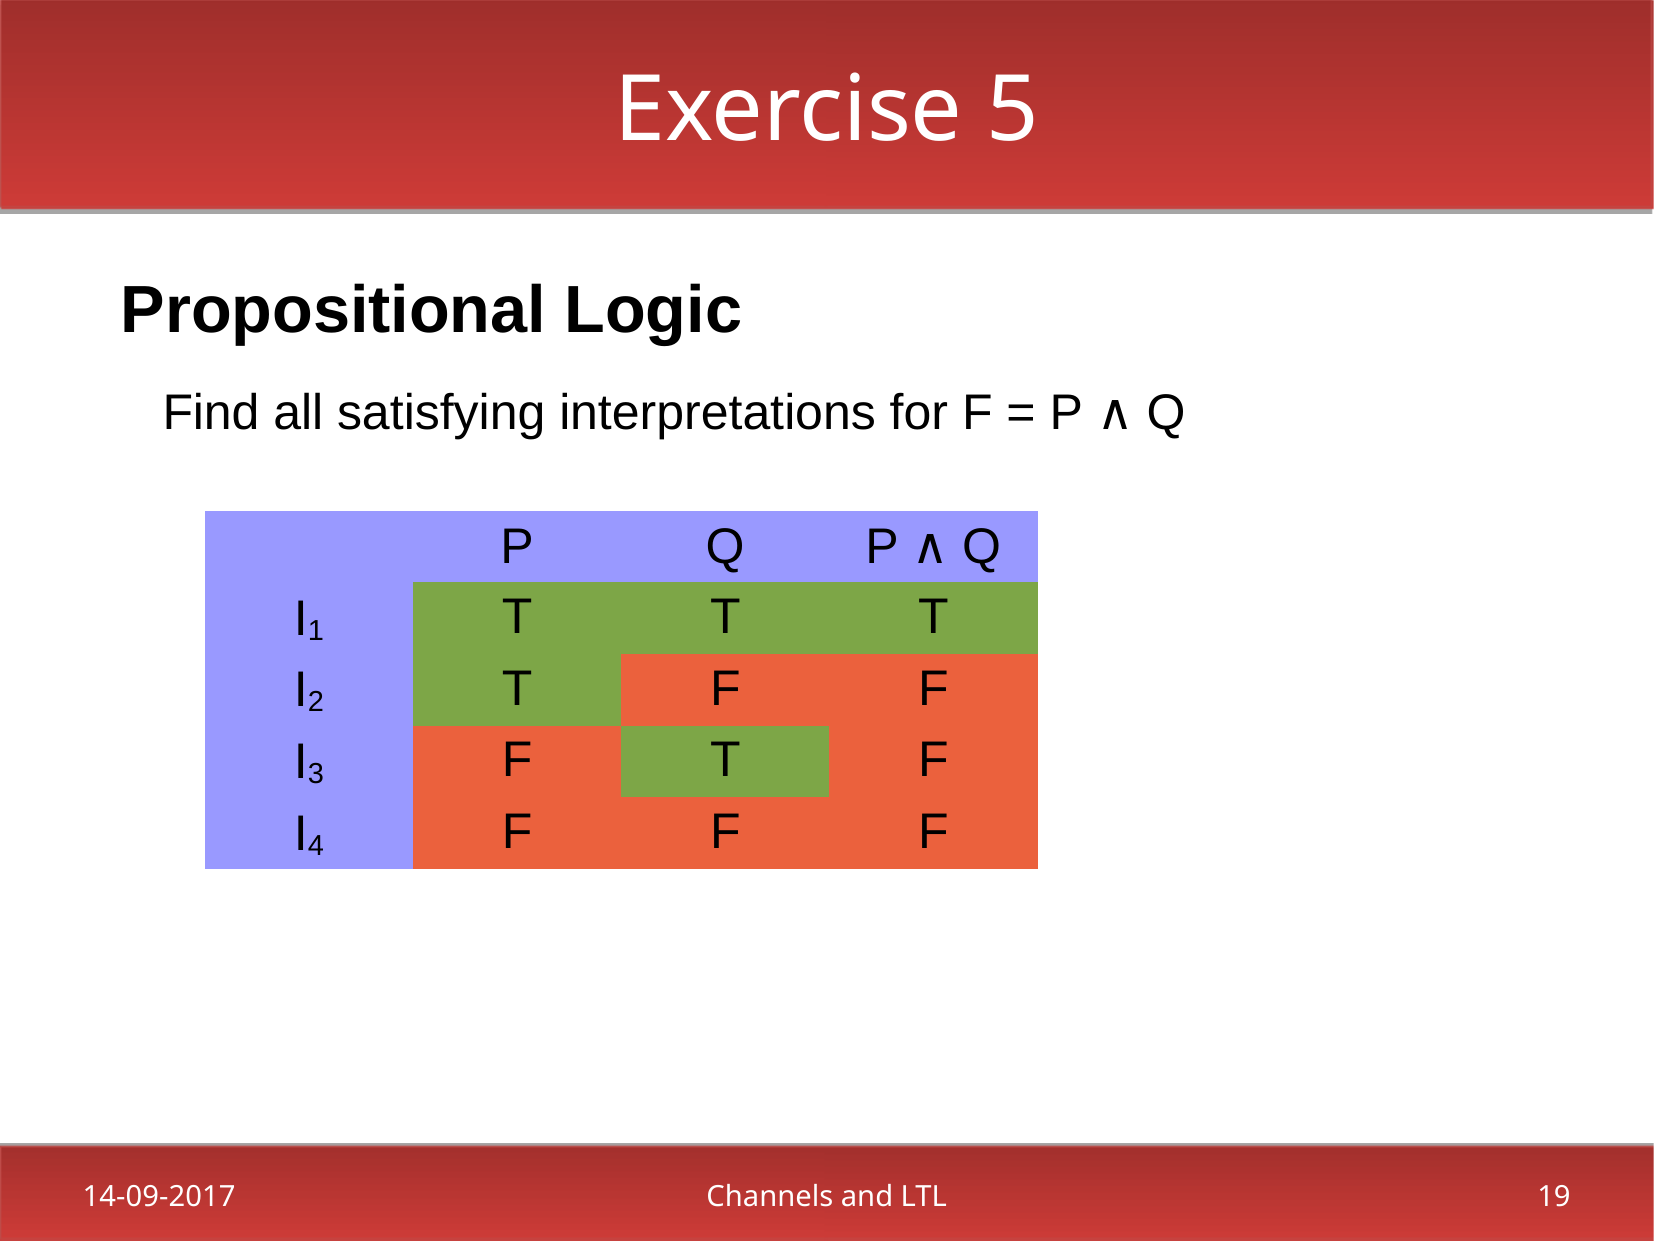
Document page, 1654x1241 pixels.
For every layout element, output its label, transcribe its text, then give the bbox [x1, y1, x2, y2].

text_box Find all satisfying interpretations for F = P ∧ Q [147, 377, 1202, 448]
table_cell F [413, 726, 621, 797]
table_cell I4 [205, 797, 413, 869]
table_cell T [621, 726, 829, 797]
table_cell I2 [205, 654, 413, 726]
table_cell F [829, 726, 1038, 797]
table_cell F [829, 654, 1038, 726]
table_cell F [829, 797, 1038, 869]
table_cell F [413, 797, 621, 869]
table_cell F [621, 797, 829, 869]
picture [0, 0, 1654, 214]
table_cell I1 [205, 582, 413, 654]
table_cell T [413, 654, 621, 726]
table_cell I3 [205, 726, 413, 797]
picture [0, 1143, 1654, 1241]
table_header [205, 511, 413, 582]
table_cell T [413, 582, 621, 654]
text_box Propositional Logic [105, 264, 759, 354]
title Exercise 5 [59, 31, 1595, 178]
table_cell T [621, 582, 829, 654]
table_header P [413, 511, 621, 582]
table_cell T [829, 582, 1038, 654]
table_header P ∧ Q [829, 511, 1038, 582]
table_cell F [621, 654, 829, 726]
table_header Q [621, 511, 829, 582]
